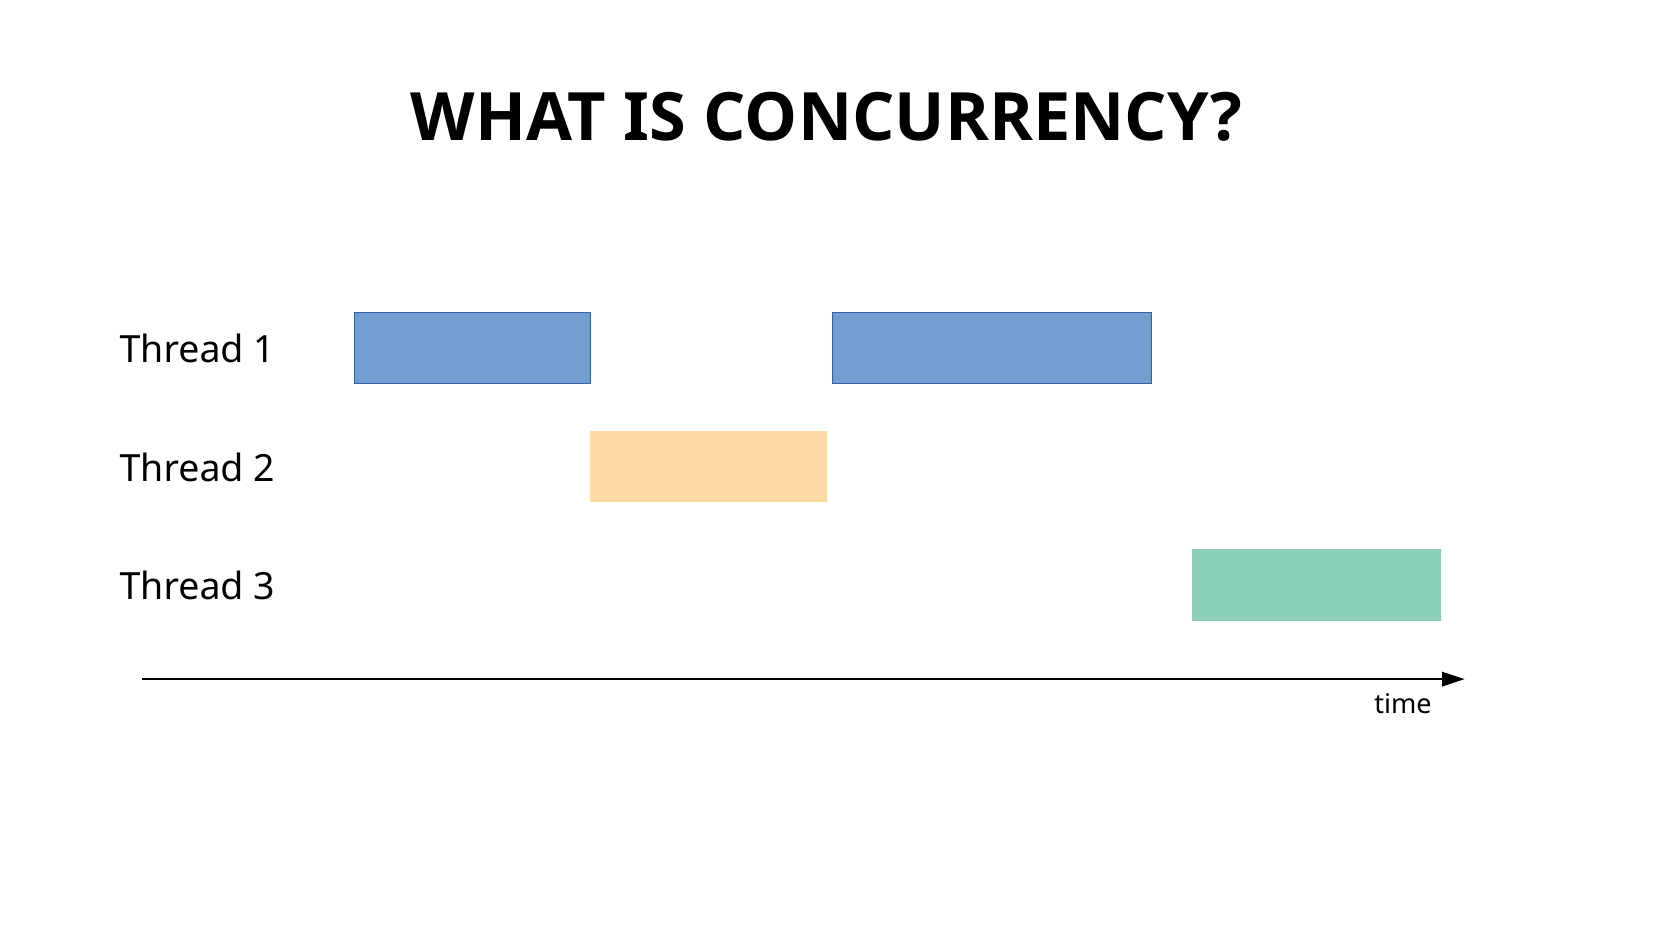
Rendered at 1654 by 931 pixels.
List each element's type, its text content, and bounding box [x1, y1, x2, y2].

text_box [832, 312, 1152, 384]
text_box Thread 2 [100, 431, 295, 502]
title WHAT IS CONCURRENCY? [82, 36, 1571, 193]
text_box [1192, 549, 1441, 621]
text_box Thread 1 [100, 312, 295, 384]
text_box [590, 431, 827, 502]
text_box time [1305, 667, 1501, 739]
text_box Thread 3 [100, 549, 295, 621]
text_box [354, 312, 591, 384]
